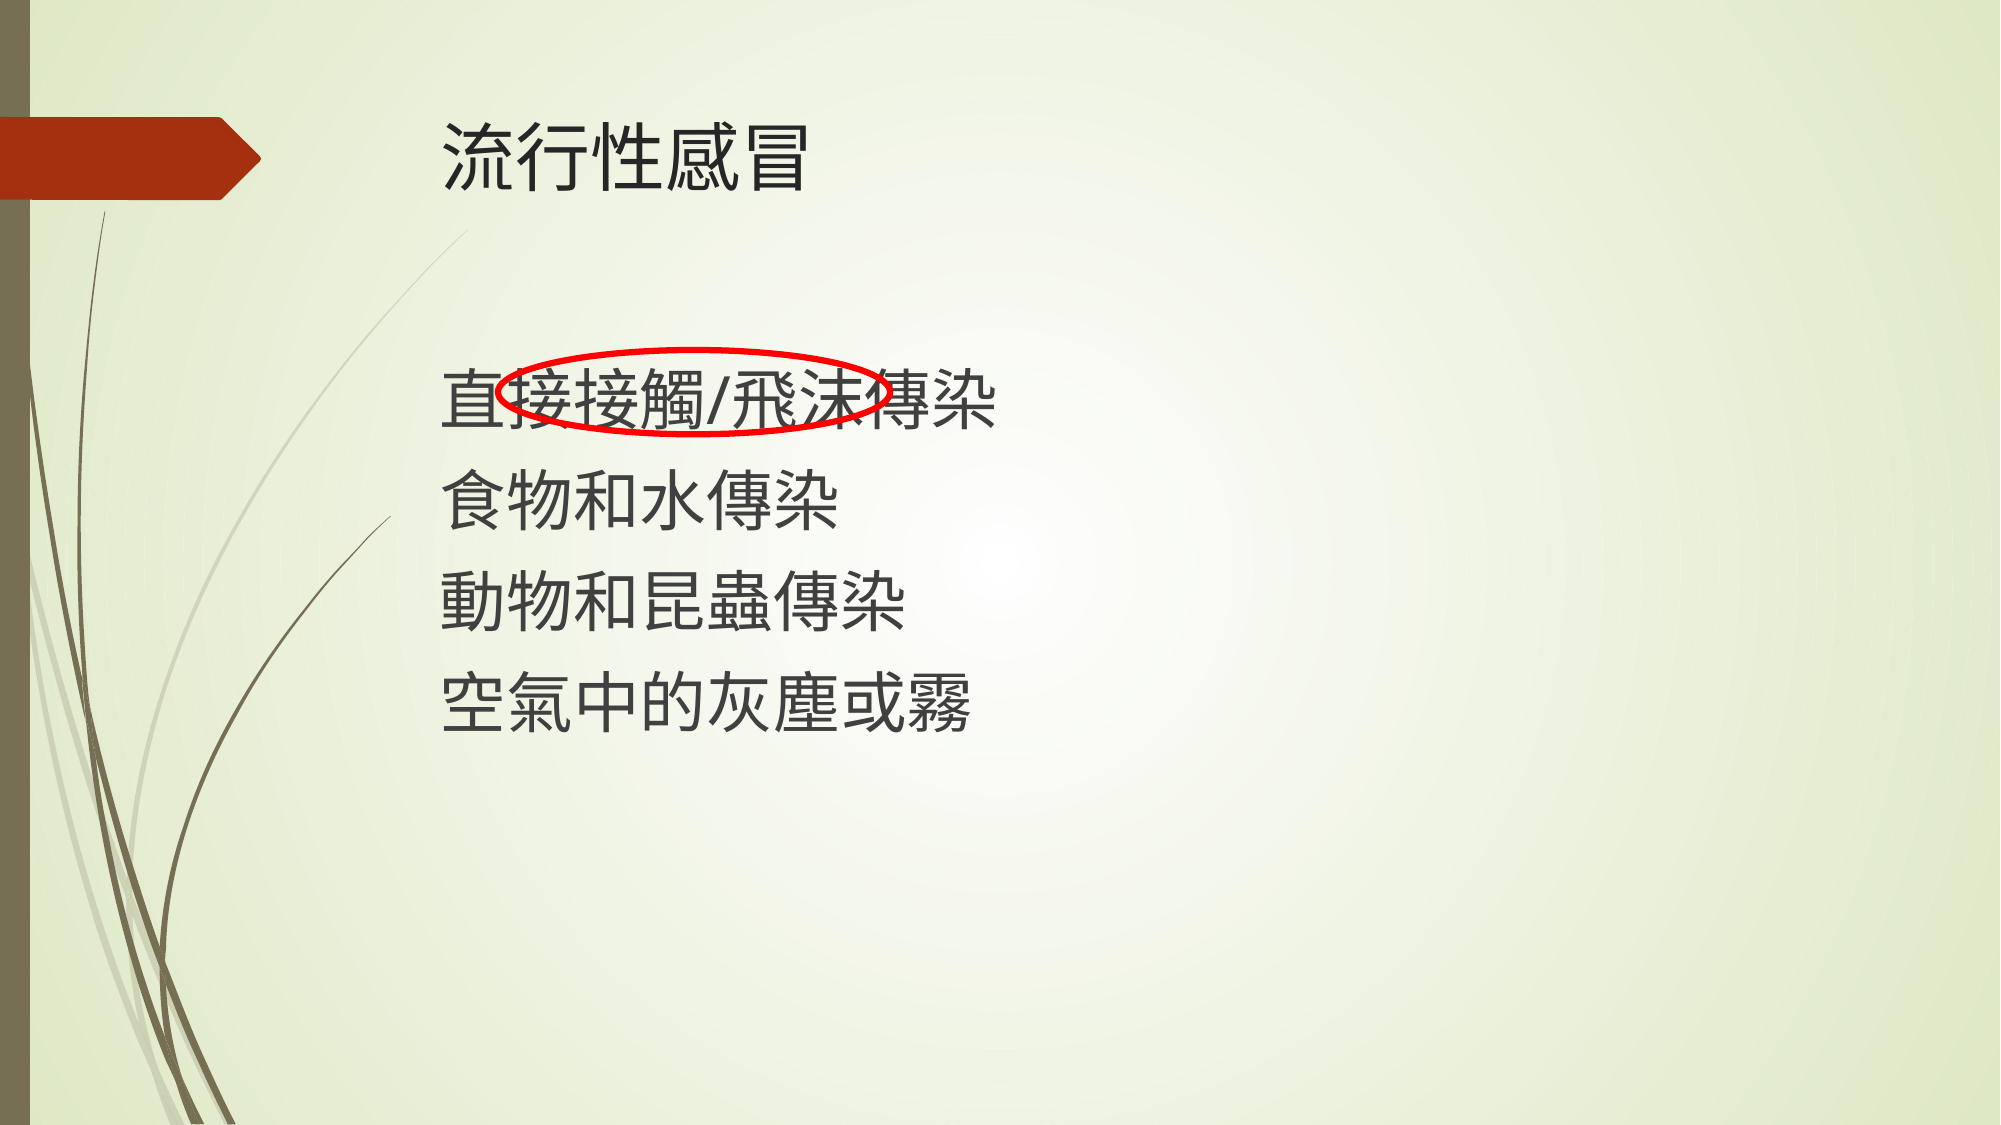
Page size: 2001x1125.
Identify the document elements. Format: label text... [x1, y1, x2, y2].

list 直接接觸/飛沫傳染 食物和水傳染 動物和昆蟲傳染 空氣中的灰塵或霧 [424, 350, 1888, 970]
list 直接接觸/飛沫傳染 食物和水傳染 動物和昆蟲傳染 空氣中的灰塵或霧 [502, 354, 886, 431]
title 流行性感冒 [425, 102, 1888, 313]
